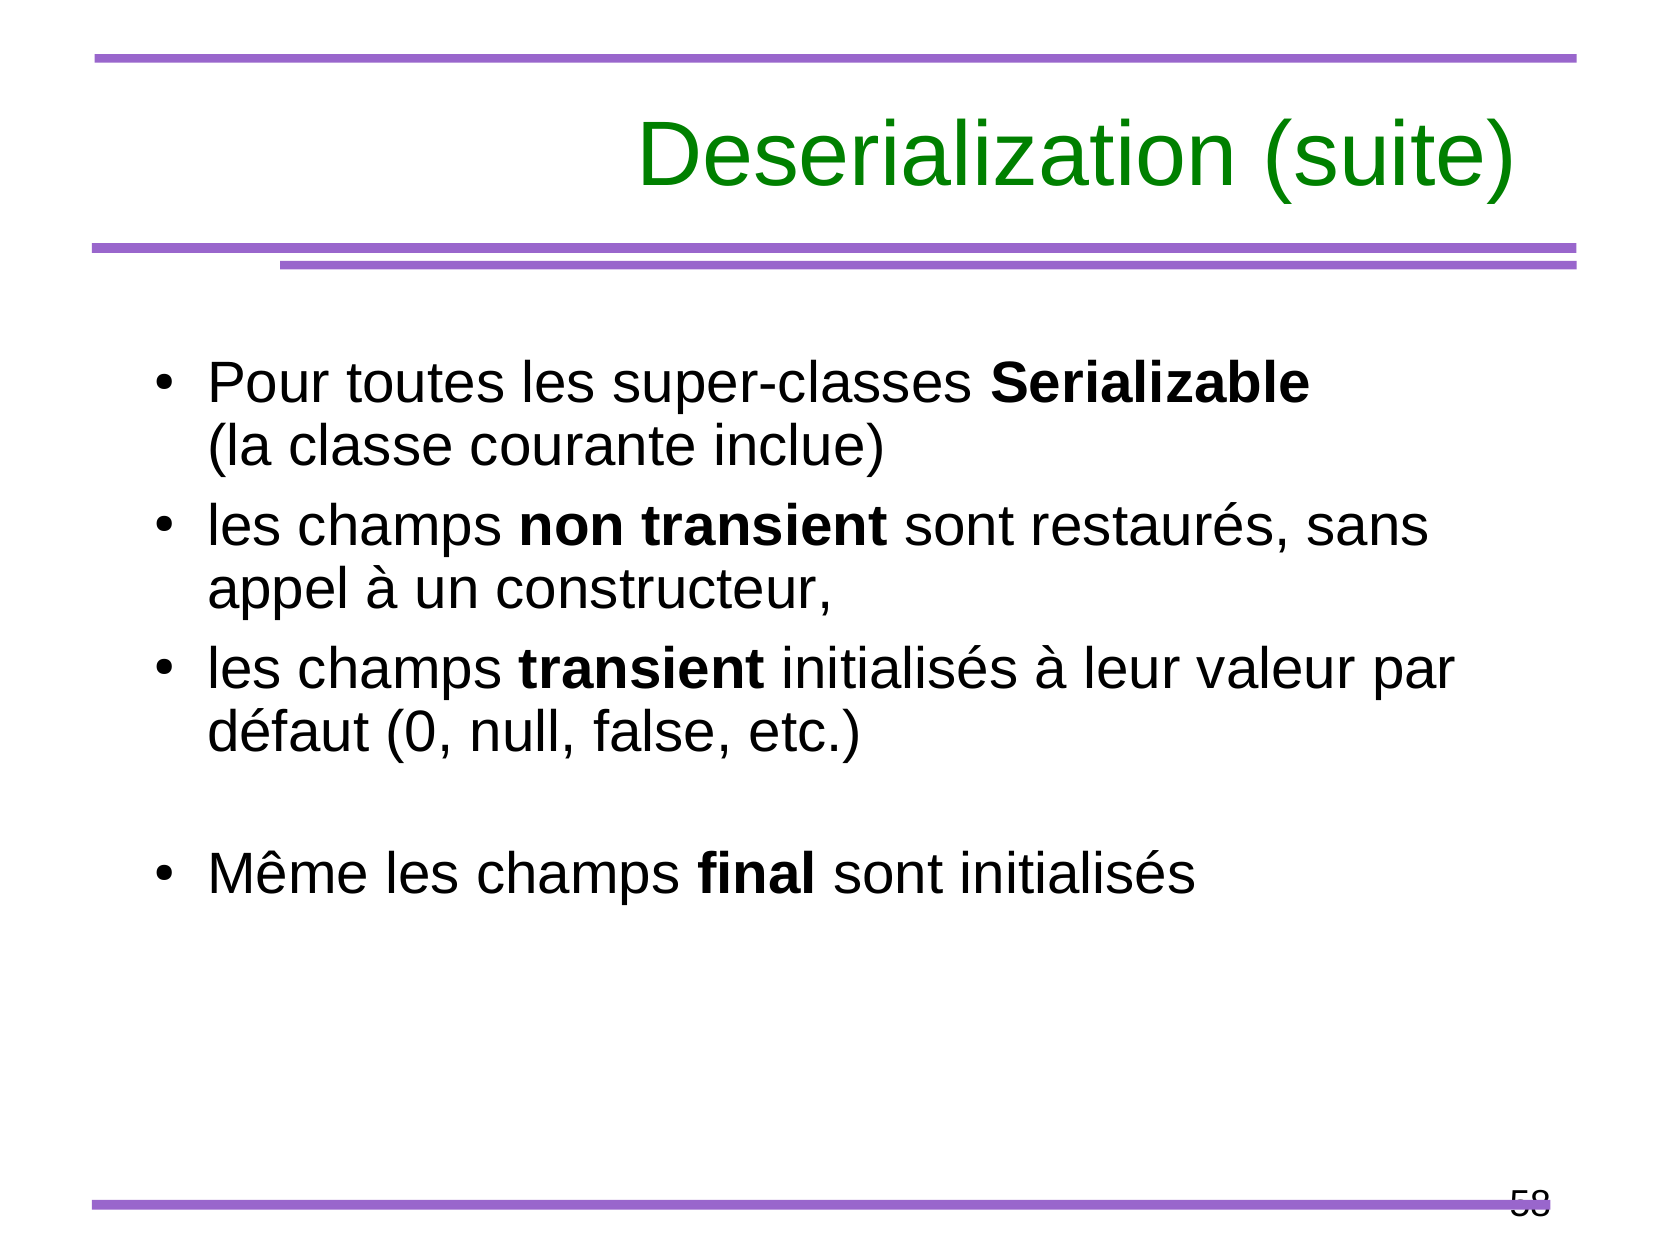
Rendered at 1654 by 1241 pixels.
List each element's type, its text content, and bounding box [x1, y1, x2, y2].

list Pour toutes les super-classes Serializable (la classe courante inclue) les champs non transient sont restaurés, sans appel à un constructeur, les champs transient initialisés à leur valeur par défaut (0, null, false, etc.) Même les champs final sont initialisés [121, 344, 1534, 1142]
title Deserialization (suite) [121, 49, 1534, 257]
